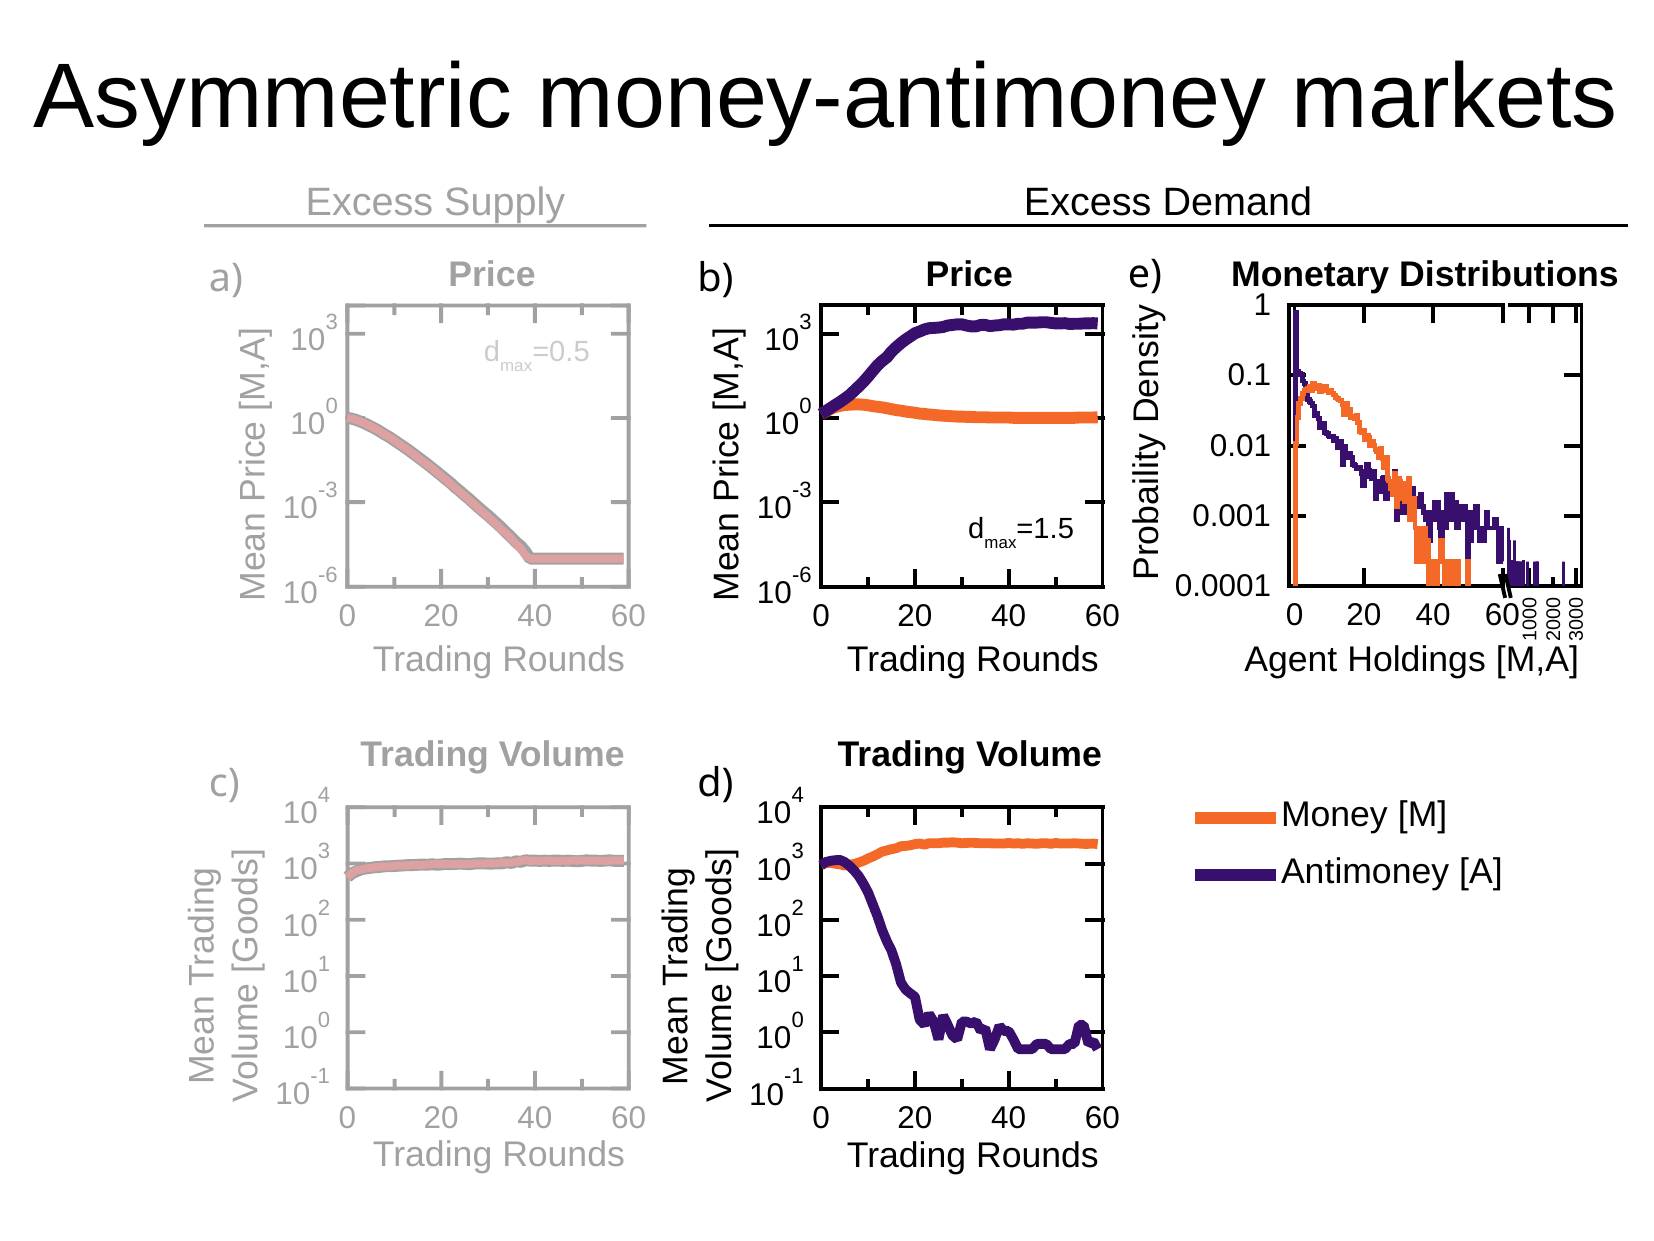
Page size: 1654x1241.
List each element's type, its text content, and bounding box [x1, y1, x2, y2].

text_box dmax=0.5 [469, 327, 646, 394]
title Asymmetric money-antimoney markets [19, 0, 1634, 199]
text_box dmax=1.5 [953, 504, 1130, 571]
picture [164, 176, 1641, 1229]
